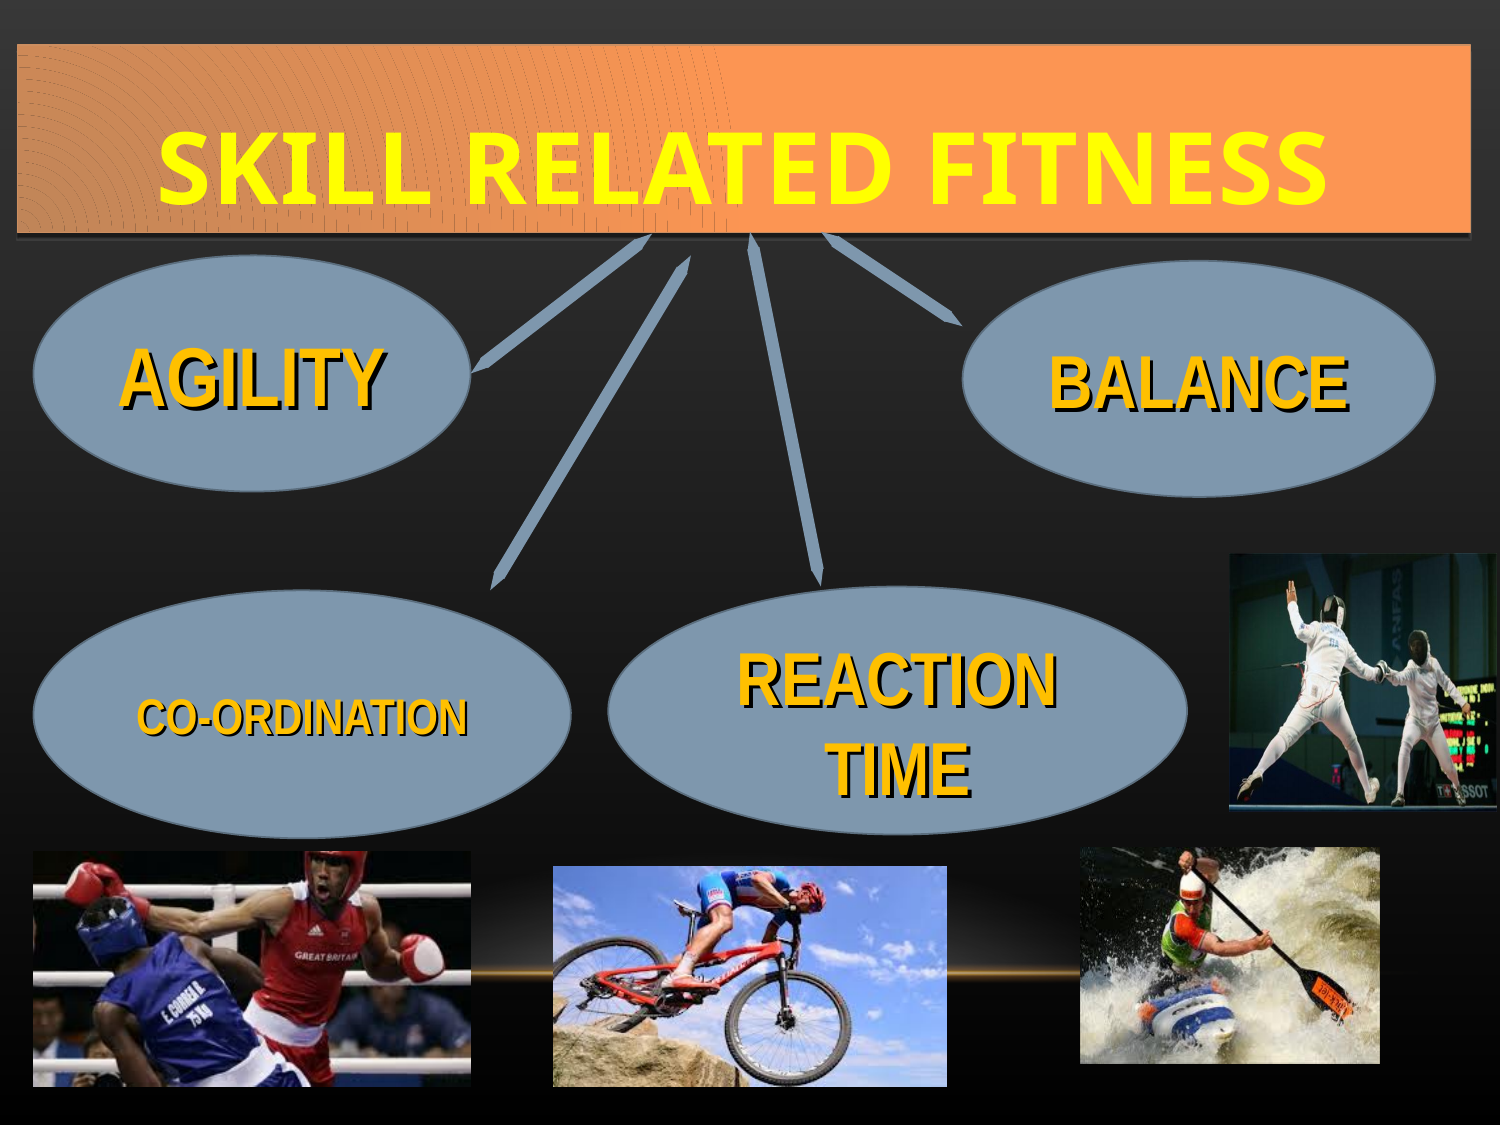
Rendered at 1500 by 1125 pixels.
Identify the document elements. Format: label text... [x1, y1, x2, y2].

picture [553, 866, 947, 1087]
picture [33, 851, 471, 1087]
title SKILL RELATED FITNESS [17, 45, 1471, 233]
text_box CO-ORDINATION [33, 590, 571, 839]
text_box REACTION TIME [608, 586, 1188, 835]
text_box AGILITY [33, 255, 471, 492]
text_box BALANCE [962, 260, 1435, 497]
picture [1080, 847, 1380, 1064]
picture [1229, 553, 1497, 812]
